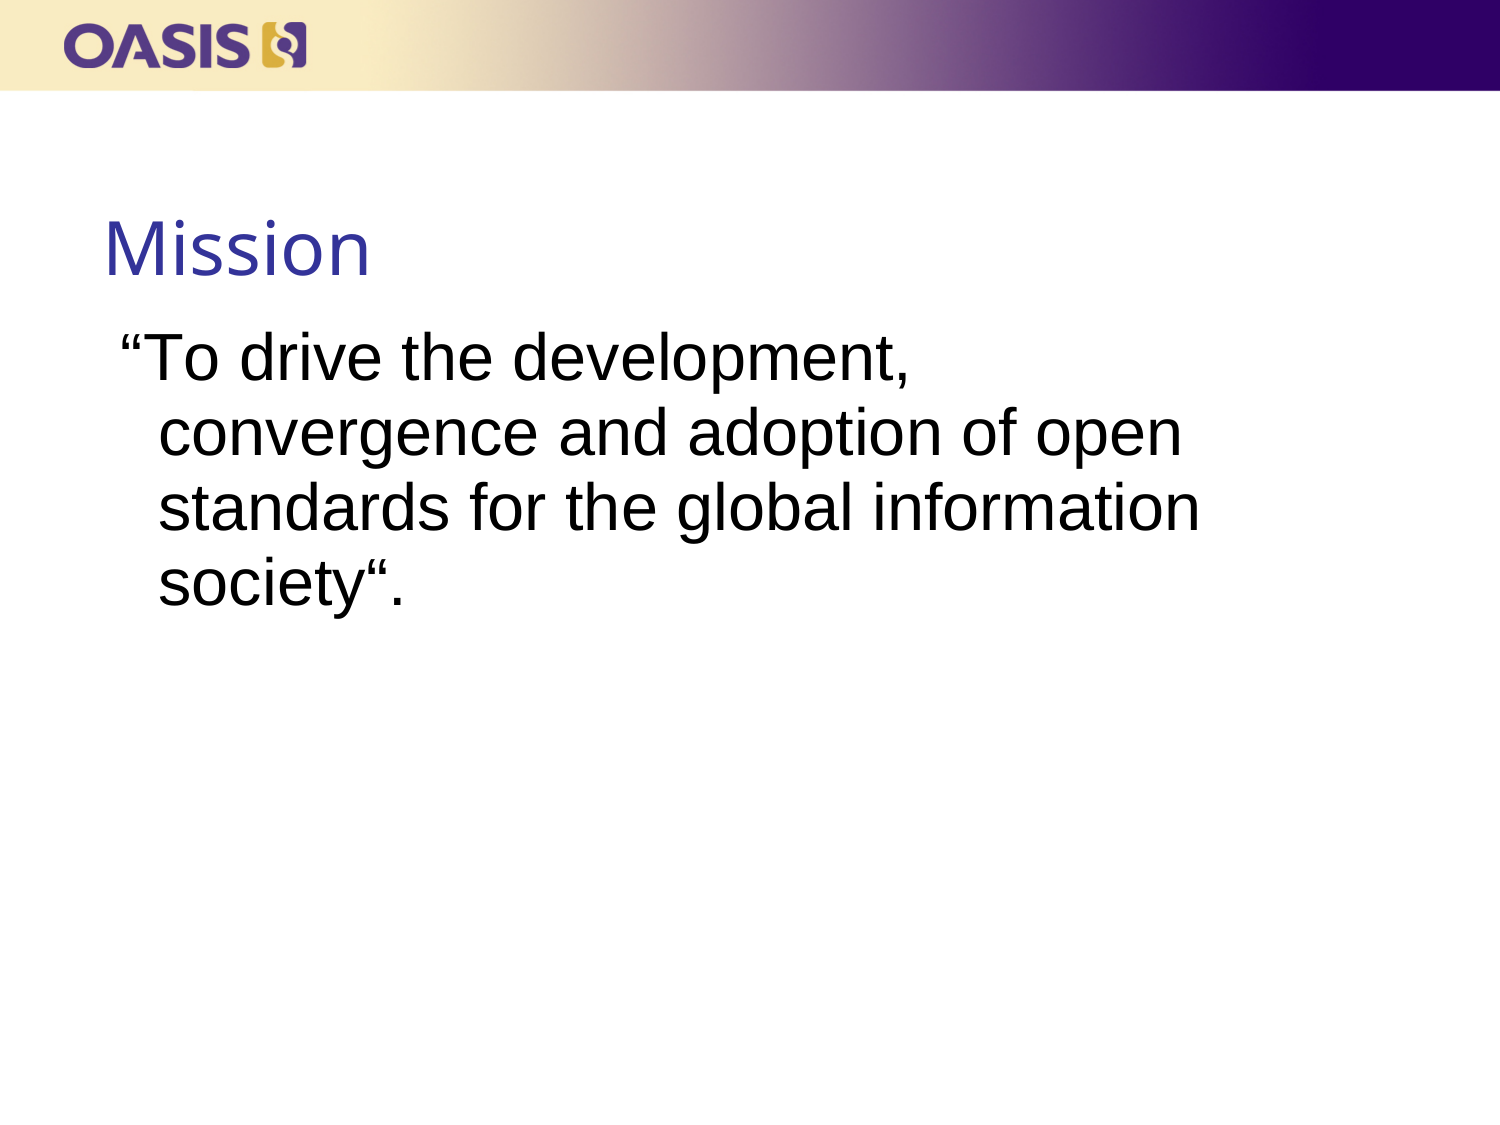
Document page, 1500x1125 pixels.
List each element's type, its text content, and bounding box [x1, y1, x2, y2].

title Mission [87, 112, 1238, 300]
picture [0, 0, 1500, 1125]
list “To drive the development, convergence and adoption of open standards for the global information society“. [87, 312, 1263, 997]
